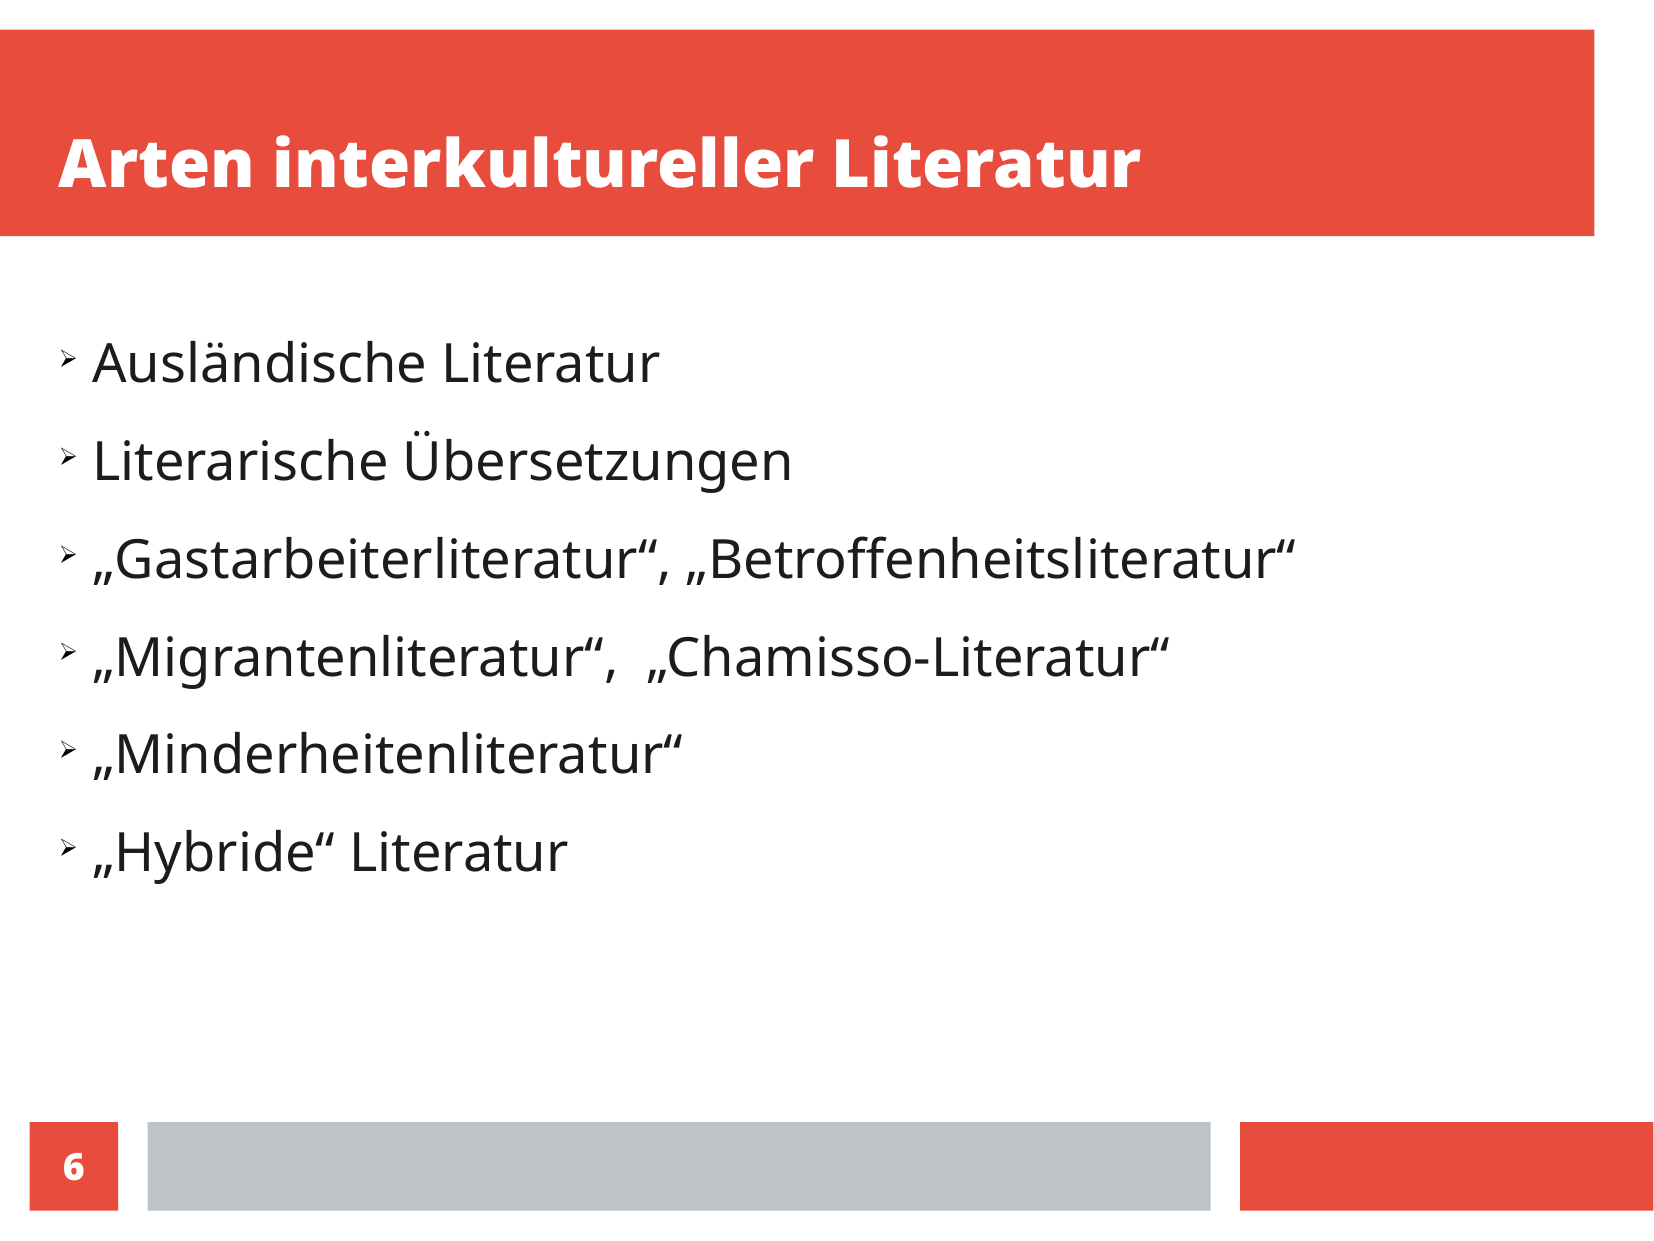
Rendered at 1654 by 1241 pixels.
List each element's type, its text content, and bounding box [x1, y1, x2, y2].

list Ausländische Literatur Literarische Übersetzungen „Gastarbeiterliteratur“, „Betroffenheitsliteratur“ „Migrantenliteratur“, „Chamisso-Literatur“ „Minderheitenliteratur“ „Hybride“ Literatur [59, 324, 1565, 1093]
title Arten interkultureller Literatur [59, 59, 1595, 207]
